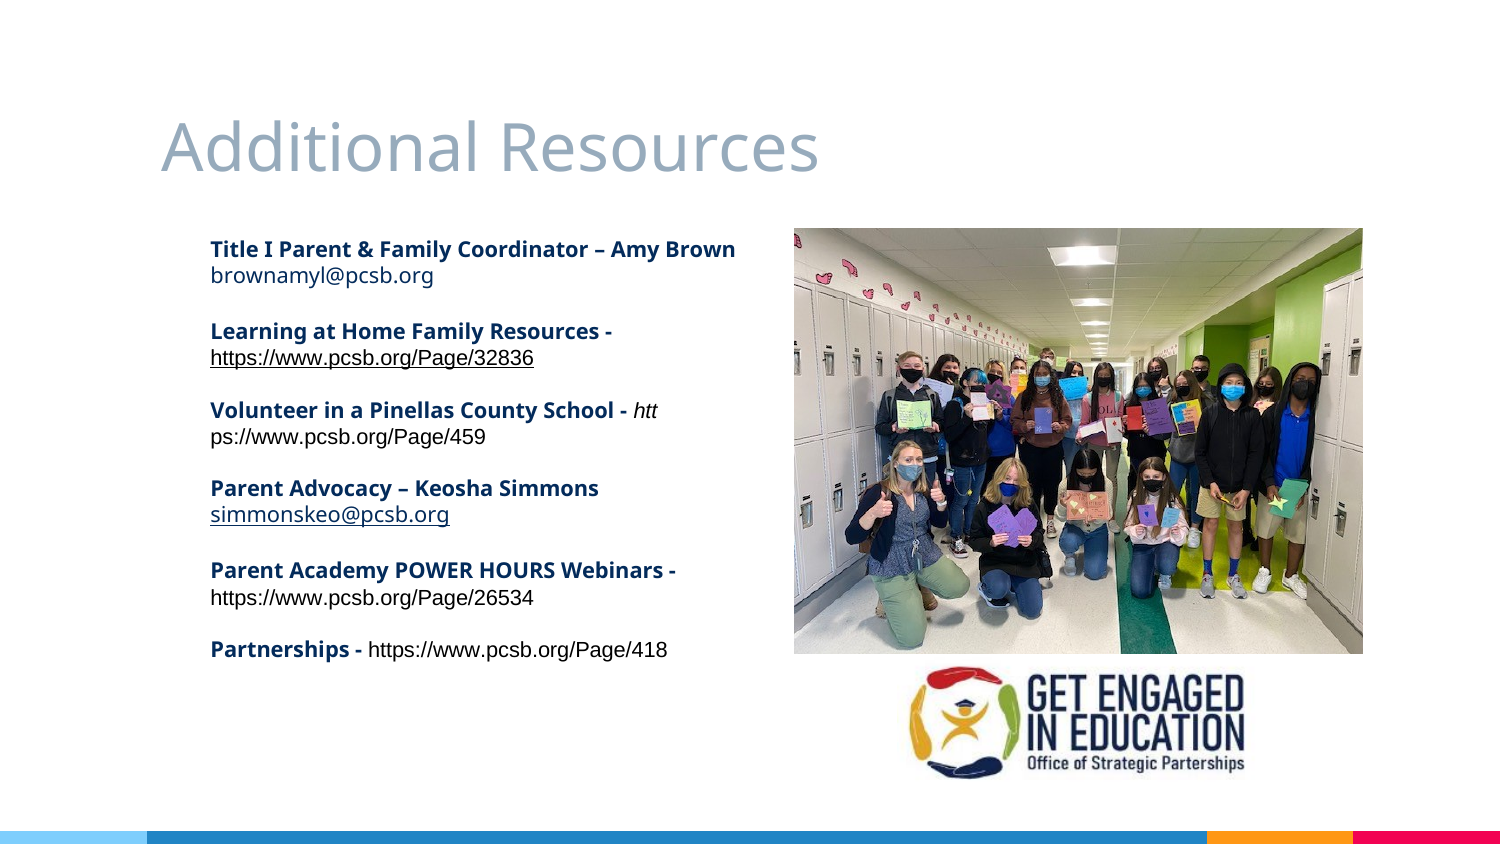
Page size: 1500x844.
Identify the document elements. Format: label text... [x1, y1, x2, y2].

title Additional Resources [146, 58, 1207, 200]
text_box Title I Parent & Family Coordinator – Amy Brown brownamyl@pcsb.org Learning at Home Family Resources - https://www.pcsb.org/Page/32836 Volunteer in a Pinellas County School - https://www.pcsb.org/Page/459 Parent Advocacy – Keosha Simmons simmonskeo@pcsb.org Parent Academy POWER HOURS Webinars - https://www.pcsb.org/Page/26534 Partnerships - https://www.pcsb.org/Page/418 [195, 228, 765, 694]
picture [794, 228, 1363, 826]
